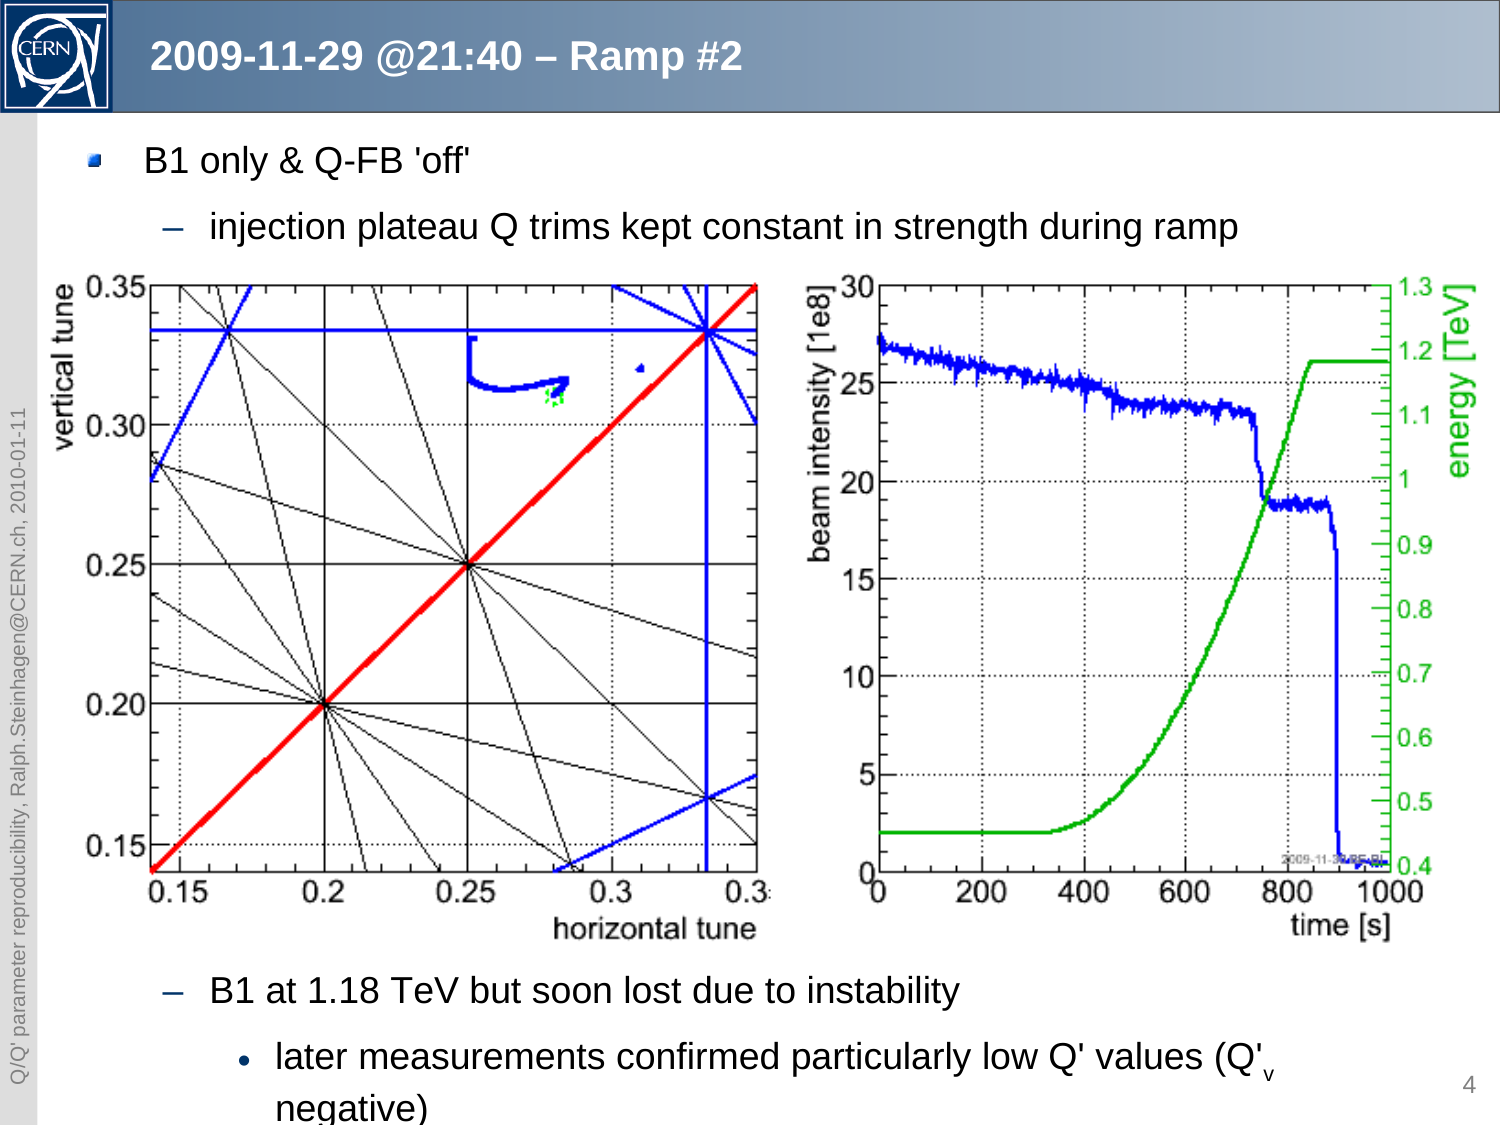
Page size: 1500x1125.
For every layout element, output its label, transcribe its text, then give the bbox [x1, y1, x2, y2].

list B1 only & Q-FB 'off' injection plateau Q trims kept constant in strength during ramp B1 at 1.18 TeV but soon lost due to instability later measurements confirmed particularly low Q' values (Q'v negative) [87, 954, 1438, 1087]
list B1 only & Q-FB 'off' injection plateau Q trims kept constant in strength during ramp B1 at 1.18 TeV but soon lost due to instability later measurements confirmed particularly low Q' values (Q'v negative) [87, 137, 1438, 272]
picture [0, 0, 113, 113]
title 2009-11-29 @21:40 – Ramp #2 [150, 7, 1201, 106]
picture [42, 272, 1500, 954]
